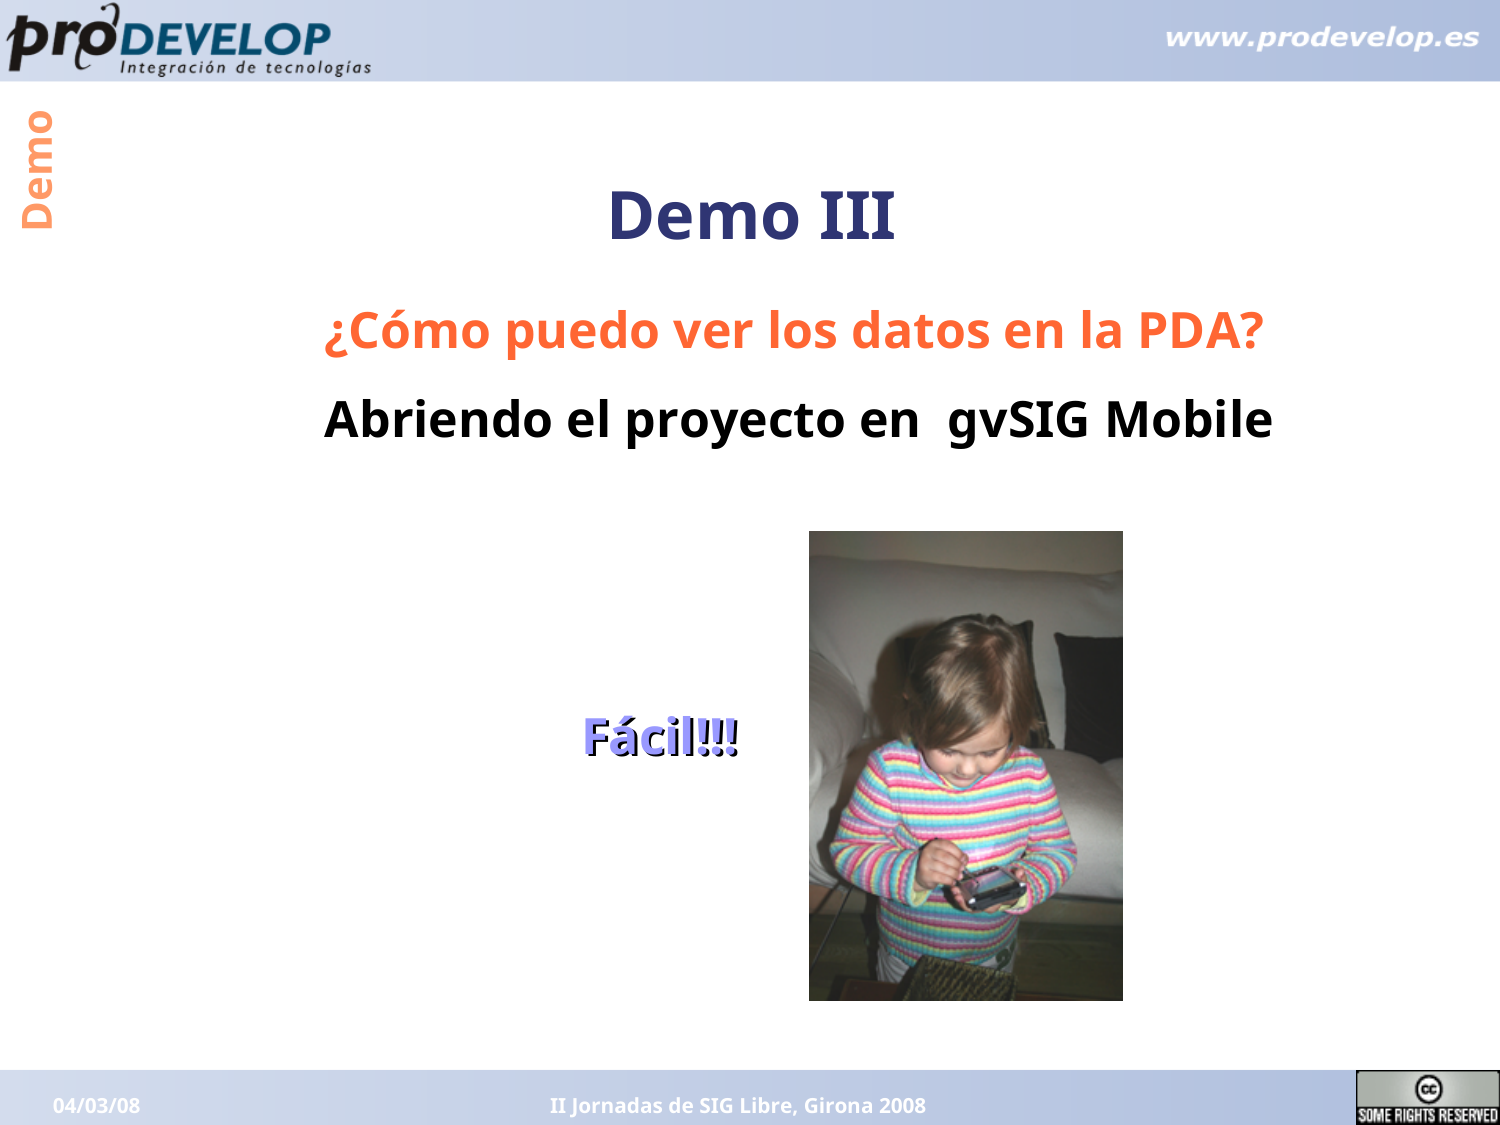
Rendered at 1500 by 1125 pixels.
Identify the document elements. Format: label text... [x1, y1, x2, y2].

list ¿Cómo puedo ver los datos en la PDA? [324, 295, 1359, 355]
list Abriendo el proyecto en gvSIG Mobile [324, 383, 1418, 443]
picture [0, 0, 1500, 1125]
list Fácil!!! [442, 700, 739, 760]
title Demo III [76, 119, 1427, 308]
title Demo [0, 76, 72, 266]
